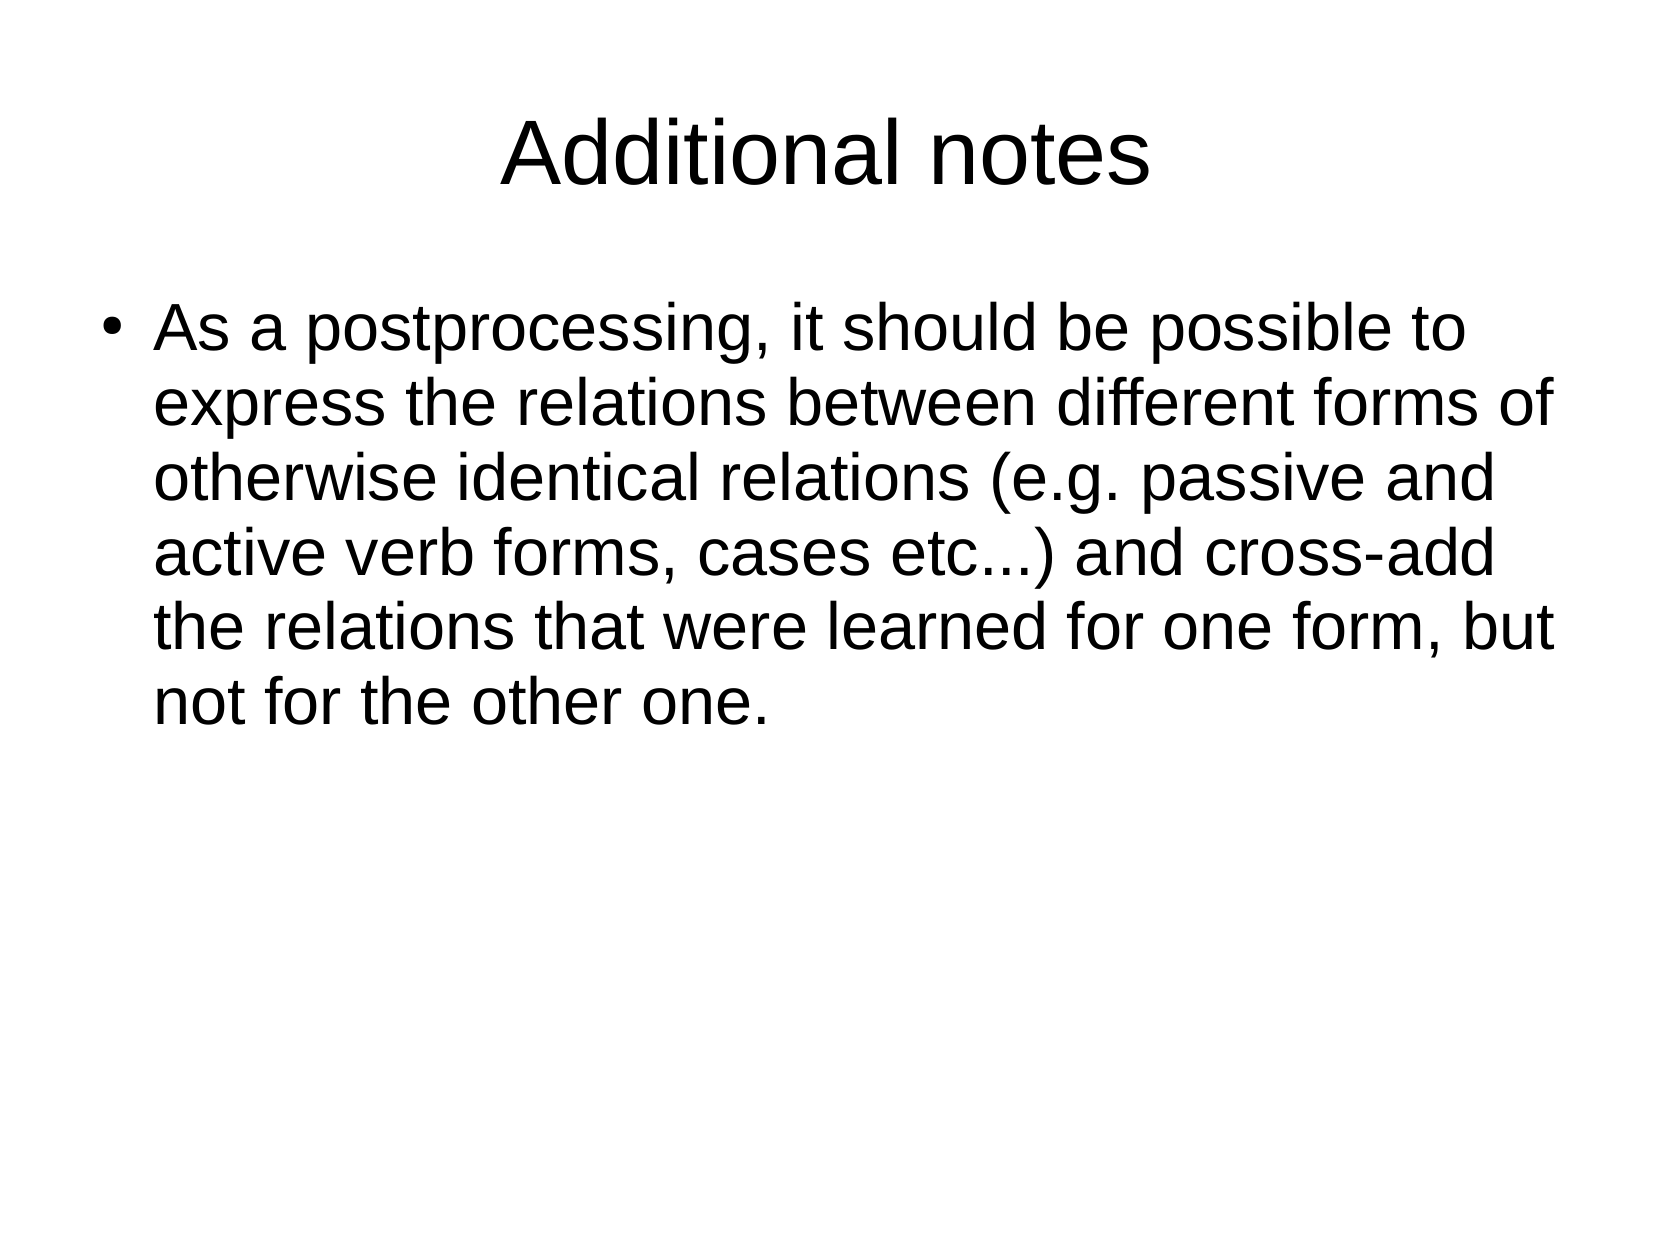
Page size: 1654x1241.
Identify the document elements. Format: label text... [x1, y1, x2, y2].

list As a postprocessing, it should be possible to express the relations between different forms of otherwise identical relations (e.g. passive and active verb forms, cases etc...) and cross-add the relations that were learned for one form, but not for the other one. [82, 290, 1571, 1109]
title Additional notes [82, 56, 1571, 250]
